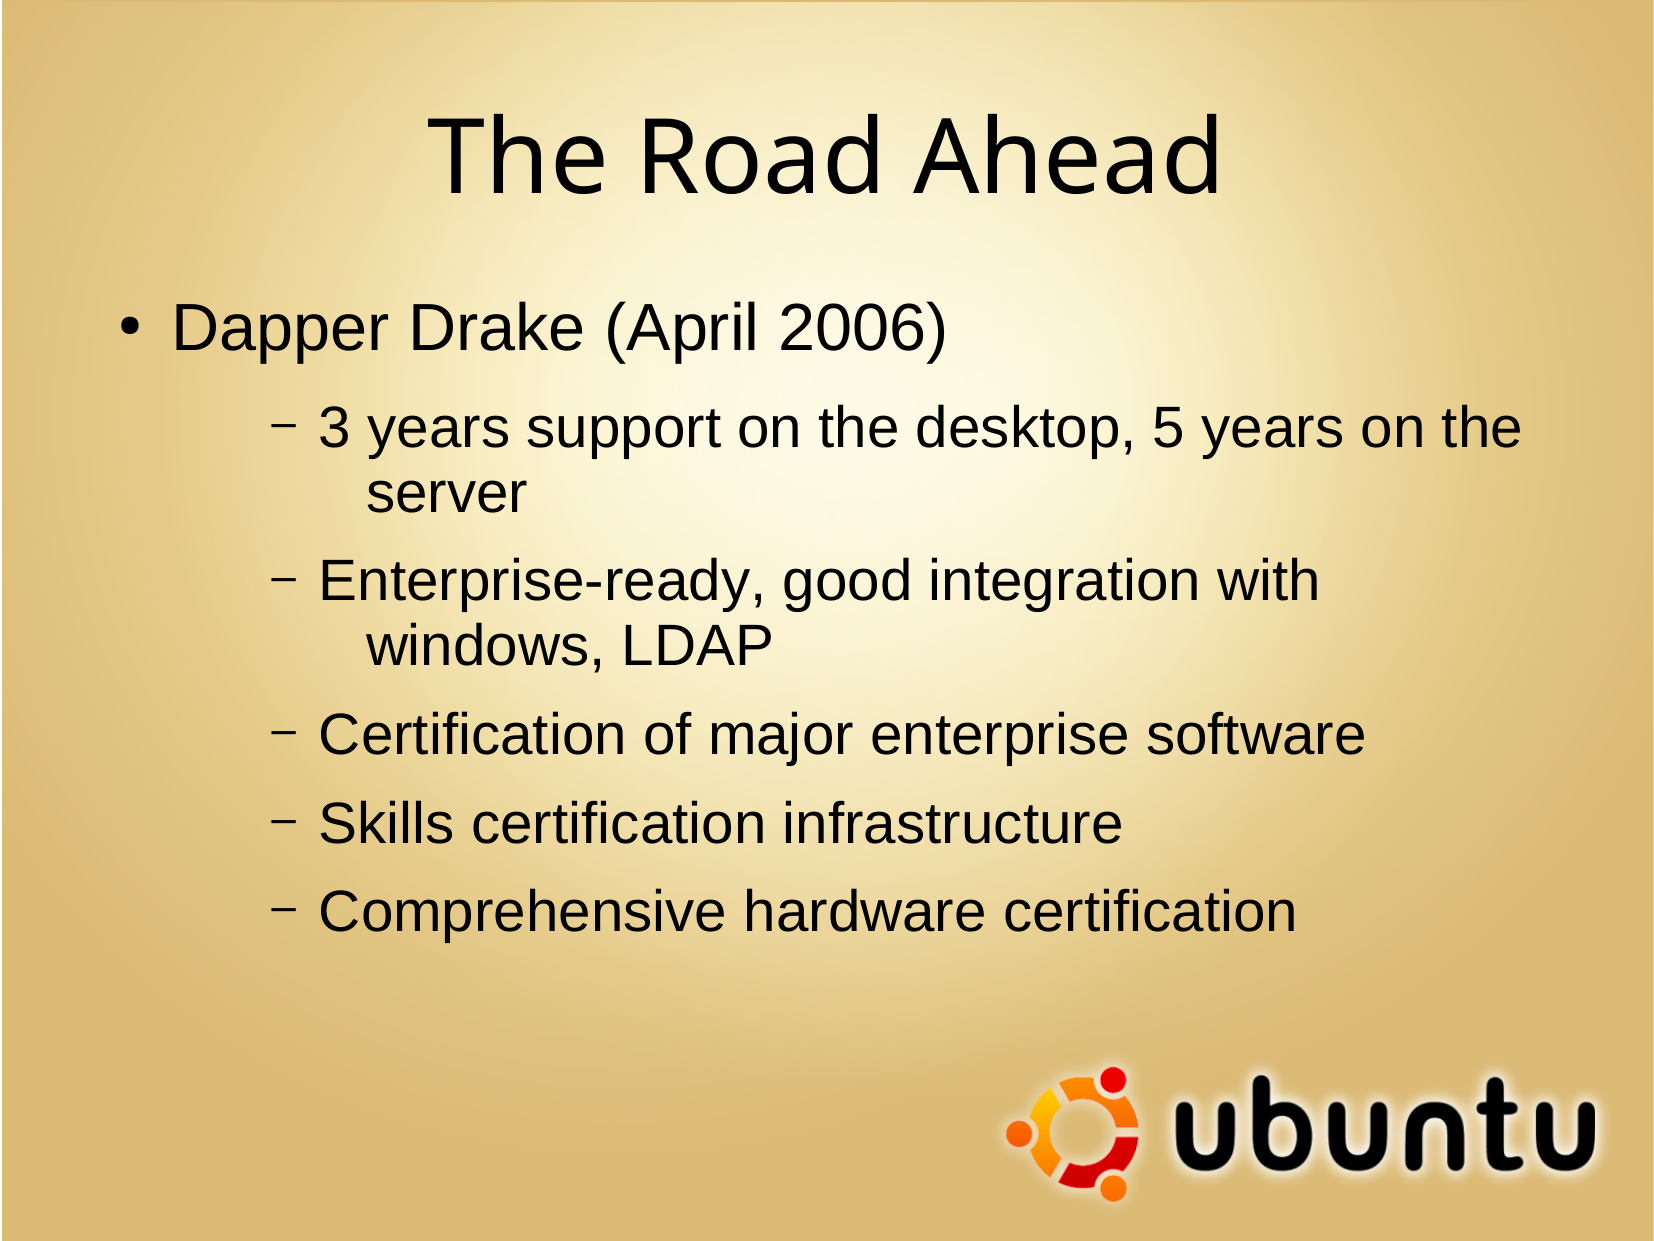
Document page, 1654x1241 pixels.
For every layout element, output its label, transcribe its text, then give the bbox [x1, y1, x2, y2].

list Dapper Drake (April 2006) 3 years support on the desktop, 5 years on the server Enterprise-ready, good integration with windows, LDAP Certification of major enterprise software Skills certification infrastructure Comprehensive hardware certification [82, 290, 1571, 1109]
title The Road Ahead [82, 49, 1571, 257]
picture [2, 0, 1654, 1241]
